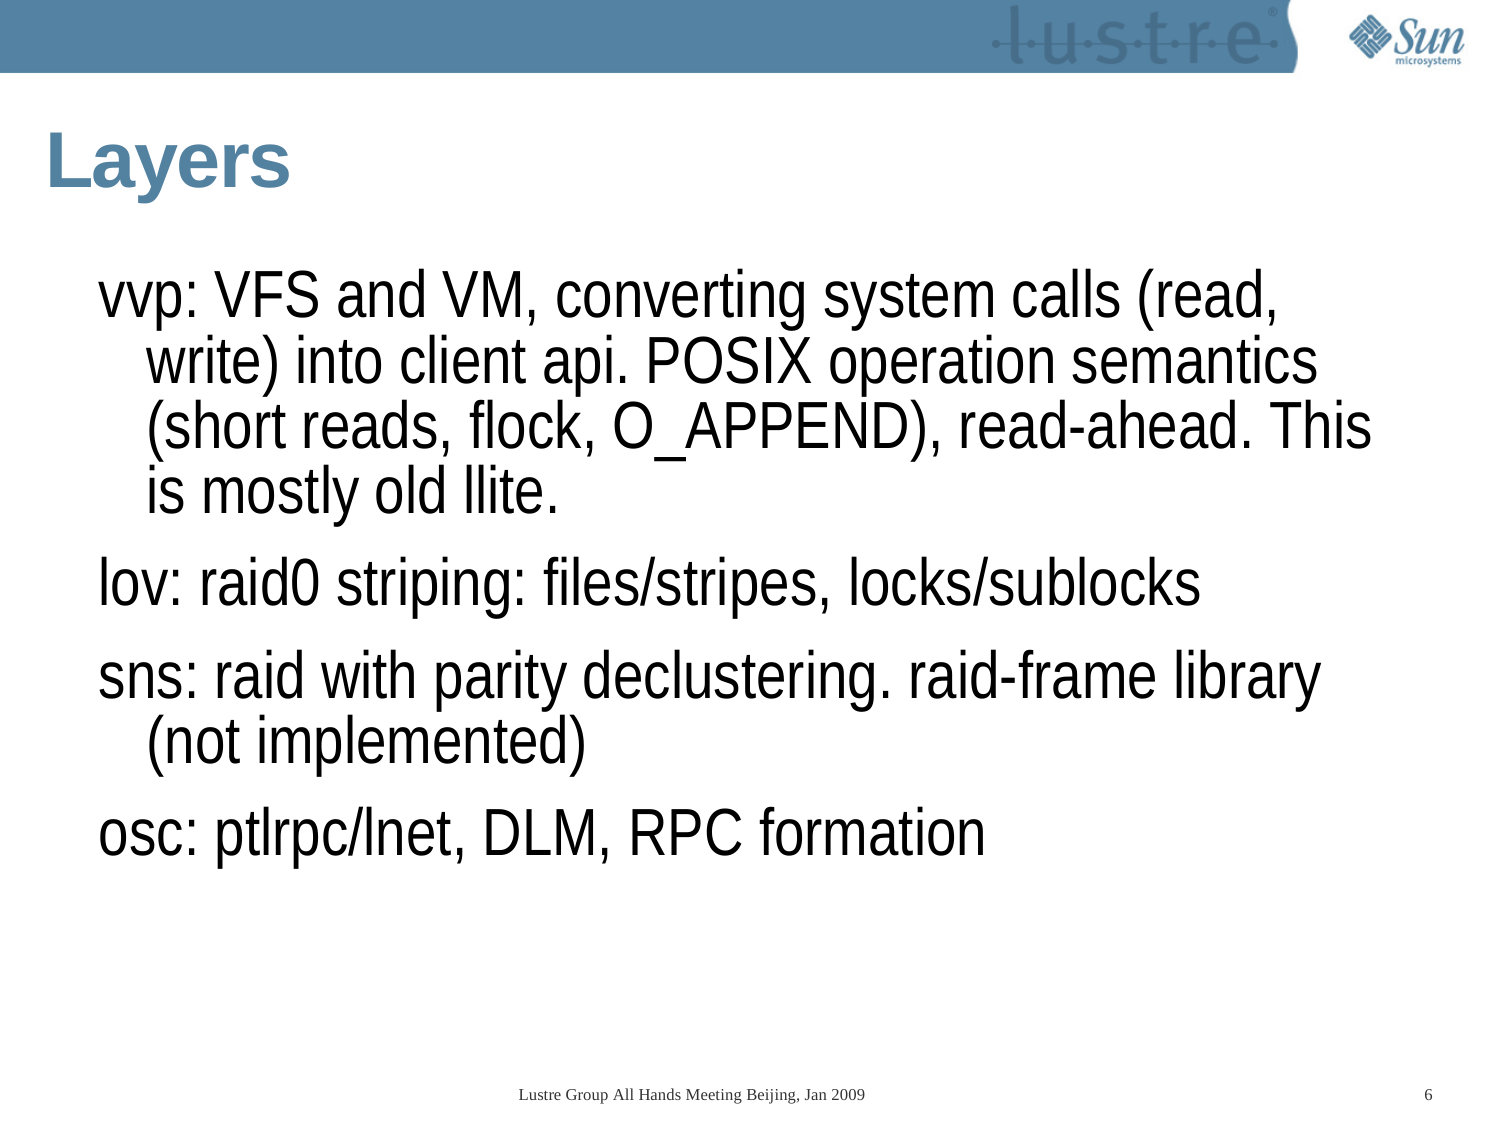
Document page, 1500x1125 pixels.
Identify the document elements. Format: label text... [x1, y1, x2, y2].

list vvp: VFS and VM, converting system calls (read, write) into client api. POSIX operation semantics (short reads, flock, O_APPEND), read-ahead. This is mostly old llite. lov: raid0 striping: files/stripes, locks/sublocks sns: raid with parity declustering. raid-frame library (not implemented) osc: ptlrpc/lnet, DLM, RPC formation [64, 258, 1401, 1062]
picture [0, 0, 1500, 91]
title Layers [45, 105, 1463, 225]
